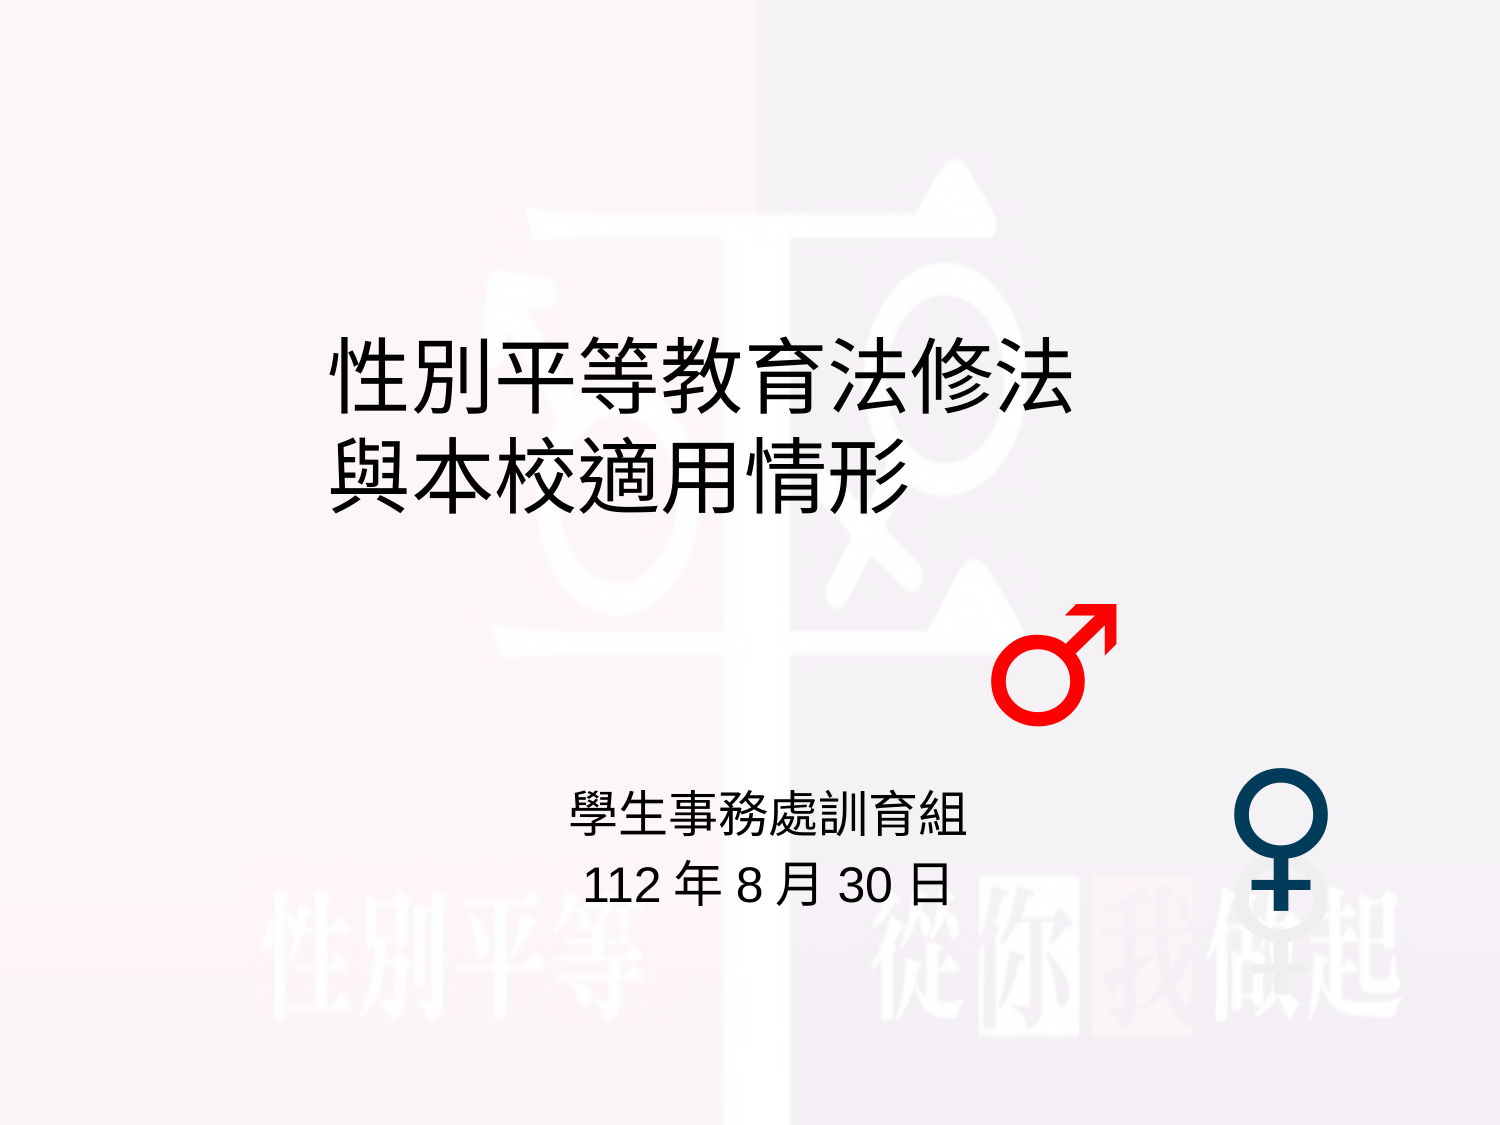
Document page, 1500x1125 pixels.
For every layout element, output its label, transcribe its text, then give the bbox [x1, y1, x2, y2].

title 性別平等教育法修法 與本校適用情形 [312, 290, 1158, 532]
text_box ♀ [1128, 715, 1403, 932]
text_box ♂ [962, 550, 1176, 766]
subtitle 學生事務處訓育組 112年8月30日 [431, 775, 1106, 1063]
